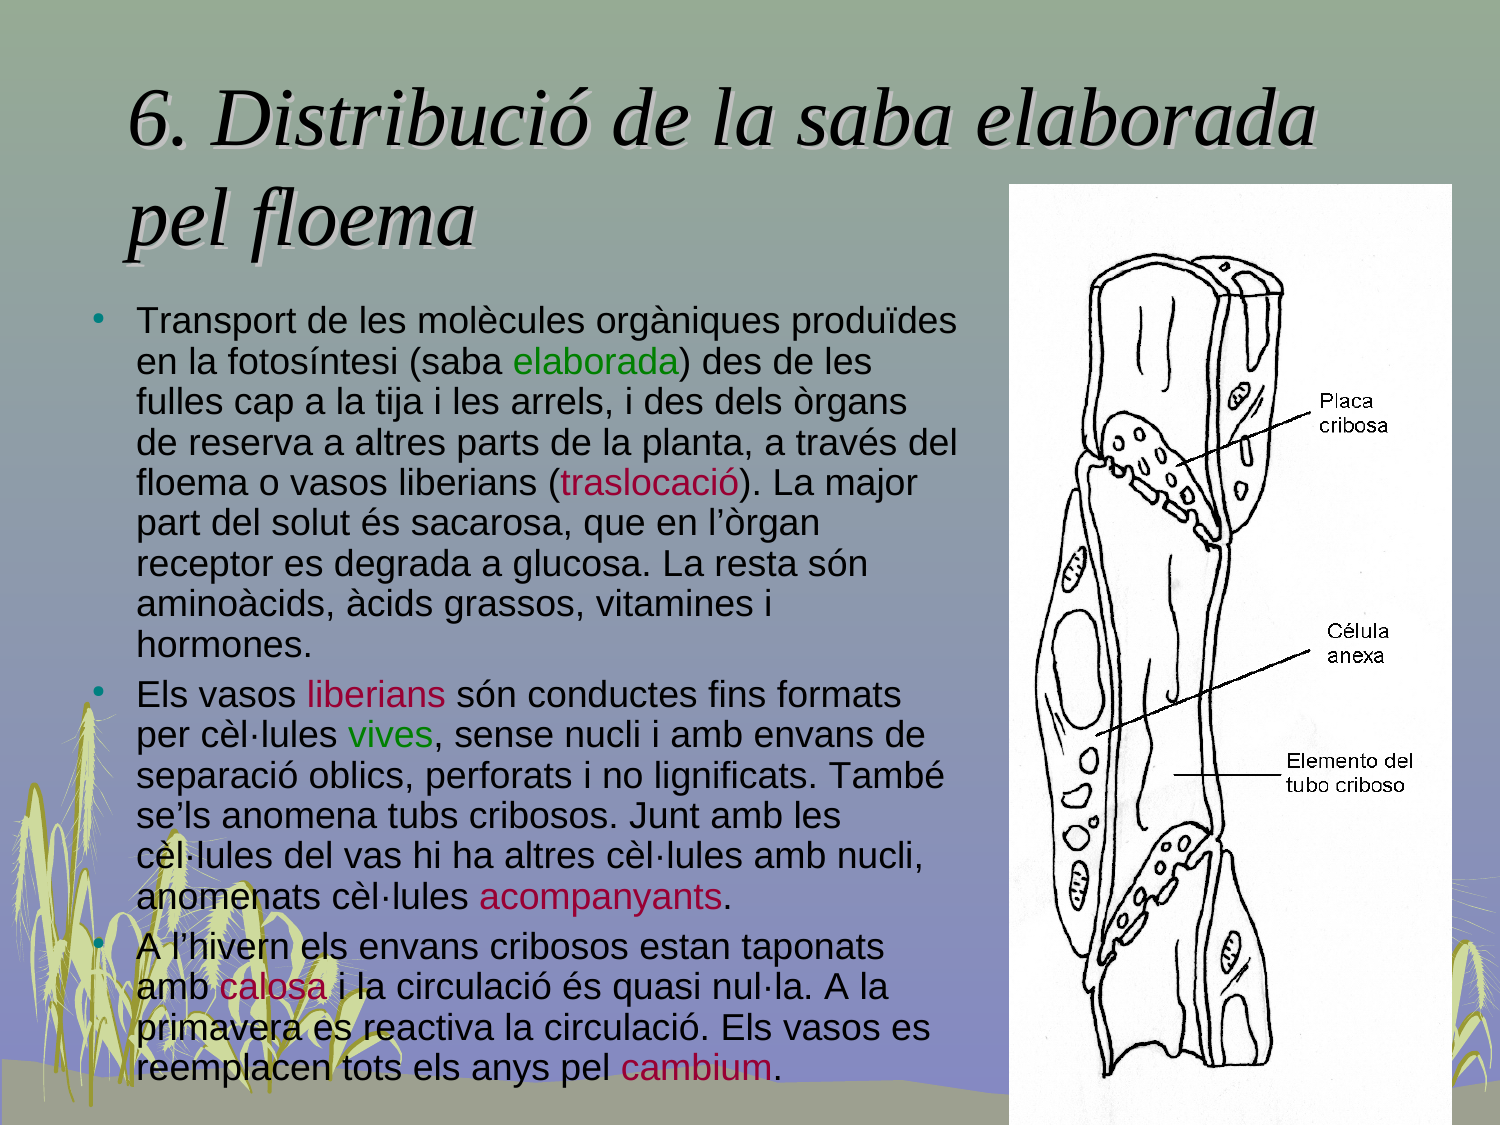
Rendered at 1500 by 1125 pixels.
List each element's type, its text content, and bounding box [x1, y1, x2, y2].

title 6. Distribució de la saba elaborada pel floema [112, 54, 1388, 271]
picture [1009, 184, 1452, 1125]
list Transport de les molècules orgàniques produïdes en la fotosíntesi (saba elaborada) des de les fulles cap a la tija i les arrels, i des dels òrgans de reserva a altres parts de la planta, a través del floema o vasos liberians (traslocació). La major part del solut és sacarosa, que en l’òrgan receptor es degrada a glucosa. La resta són aminoàcids, àcids grassos, vitamines i hormones. Els vasos liberians són conductes fins formats per cèl·lules vives, sense nucli i amb envans de separació oblics, perforats i no lignificats. També se’ls anomena tubs cribosos. Junt amb les cèl·lules del vas hi ha altres cèl·lules amb nucli, anomenats cèl·lules acompanyants. A l’hivern els envans cribosos estan taponats amb calosa i la circulació és quasi nul·la. A la primavera es reactiva la circulació. Els vasos es reemplacen tots els anys pel cambium. [47, 293, 975, 1119]
